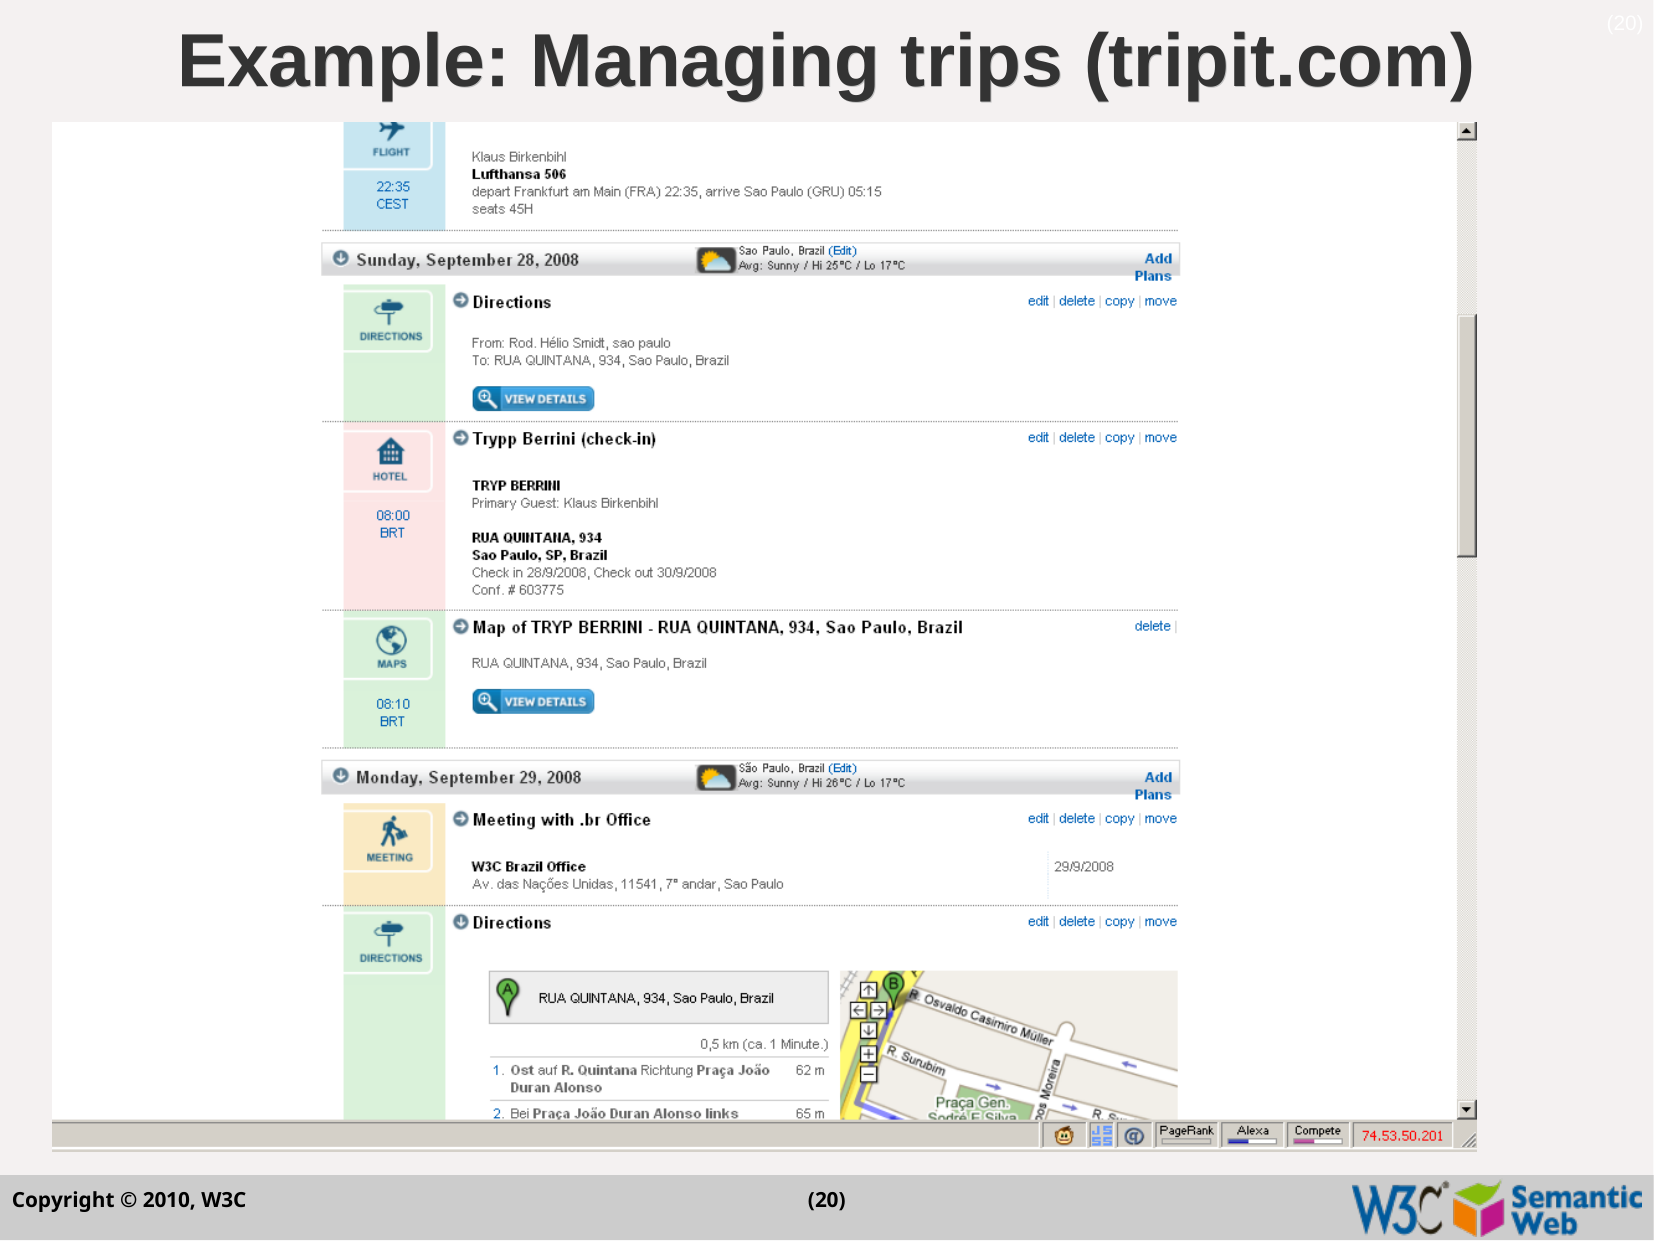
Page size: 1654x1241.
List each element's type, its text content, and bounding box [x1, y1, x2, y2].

picture [52, 122, 1477, 1152]
title Example: Managing trips (tripit.com) [0, 0, 1654, 119]
picture [1352, 1178, 1642, 1237]
